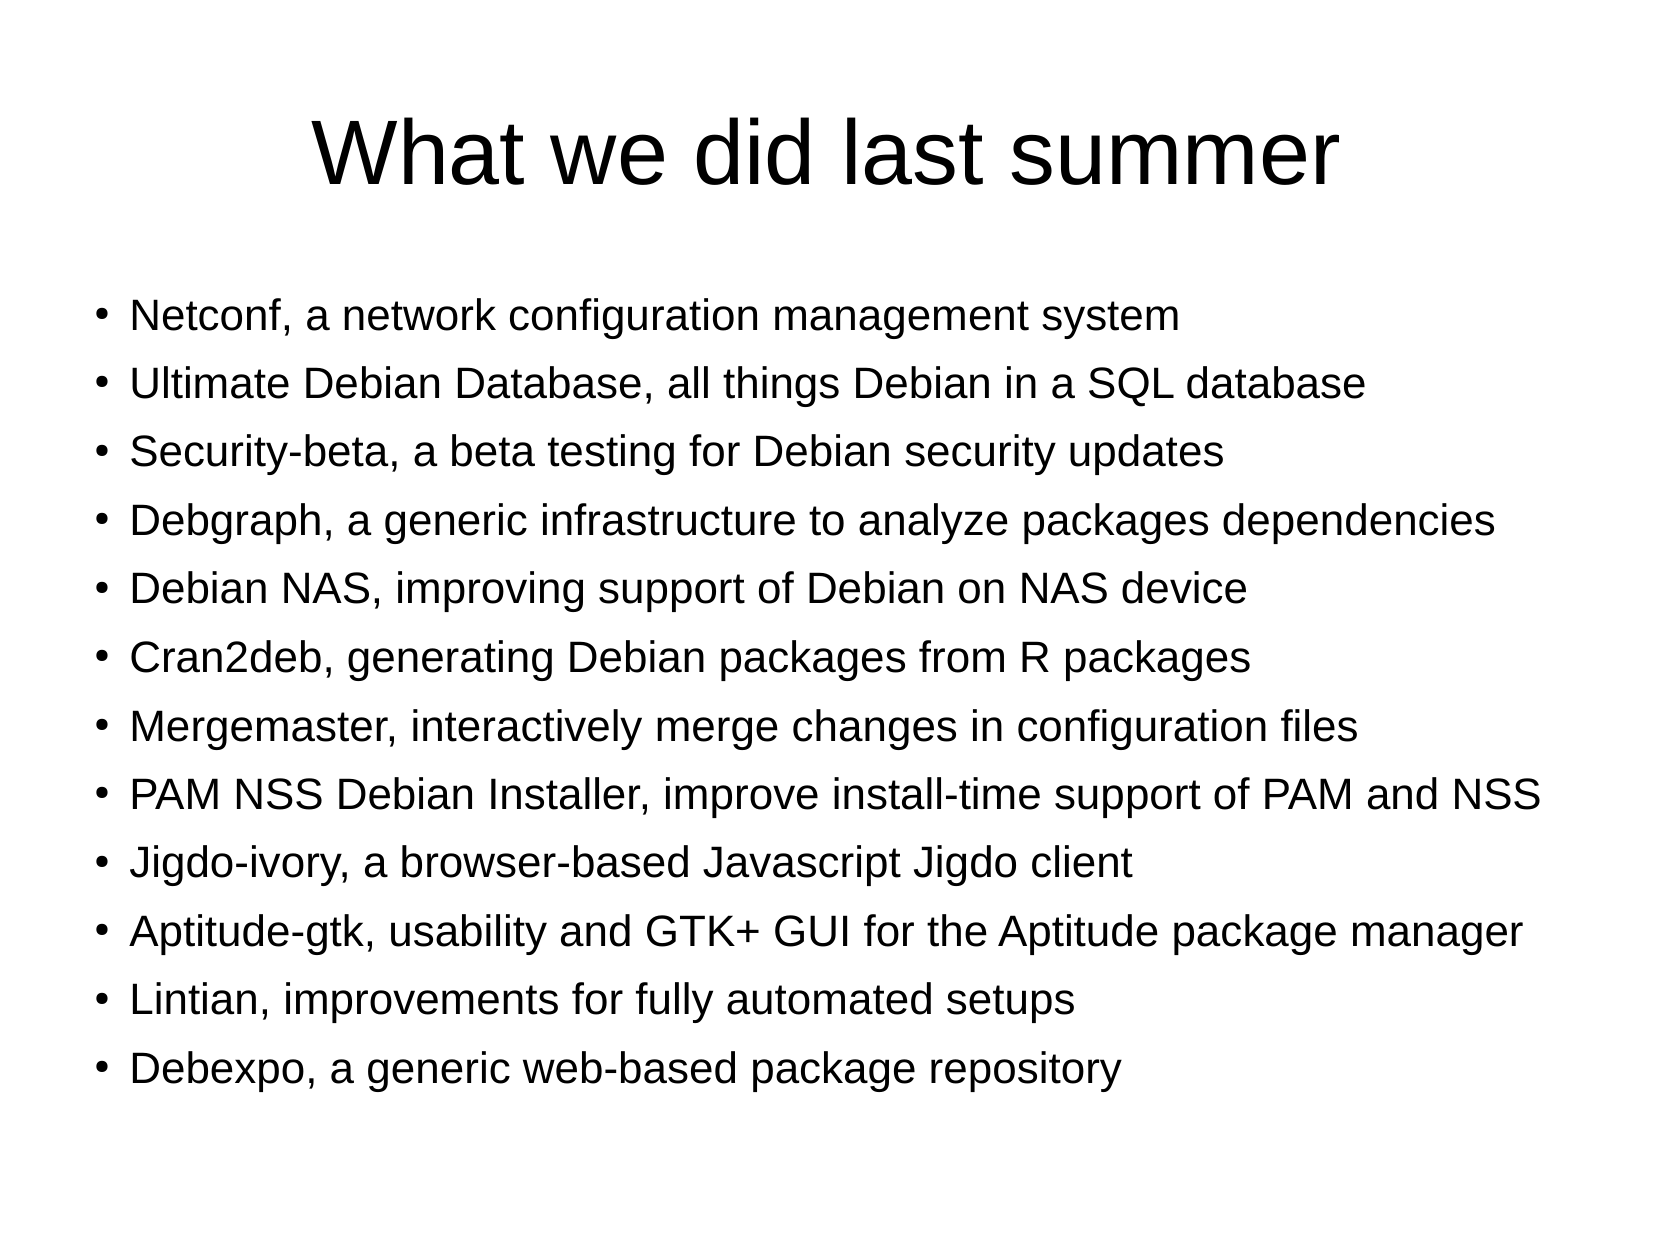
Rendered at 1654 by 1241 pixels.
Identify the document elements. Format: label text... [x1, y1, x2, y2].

list Netconf, a network configuration management system Ultimate Debian Database, all things Debian in a SQL database Security-beta, a beta testing for Debian security updates Debgraph, a generic infrastructure to analyze packages dependencies Debian NAS, improving support of Debian on NAS device Cran2deb, generating Debian packages from R packages Mergemaster, interactively merge changes in configuration files PAM NSS Debian Installer, improve install-time support of PAM and NSS Jigdo-ivory, a browser-based Javascript Jigdo client Aptitude-gtk, usability and GTK+ GUI for the Aptitude package manager Lintian, improvements for fully automated setups Debexpo, a generic web-based package repository [82, 290, 1571, 1109]
title What we did last summer [82, 49, 1571, 257]
